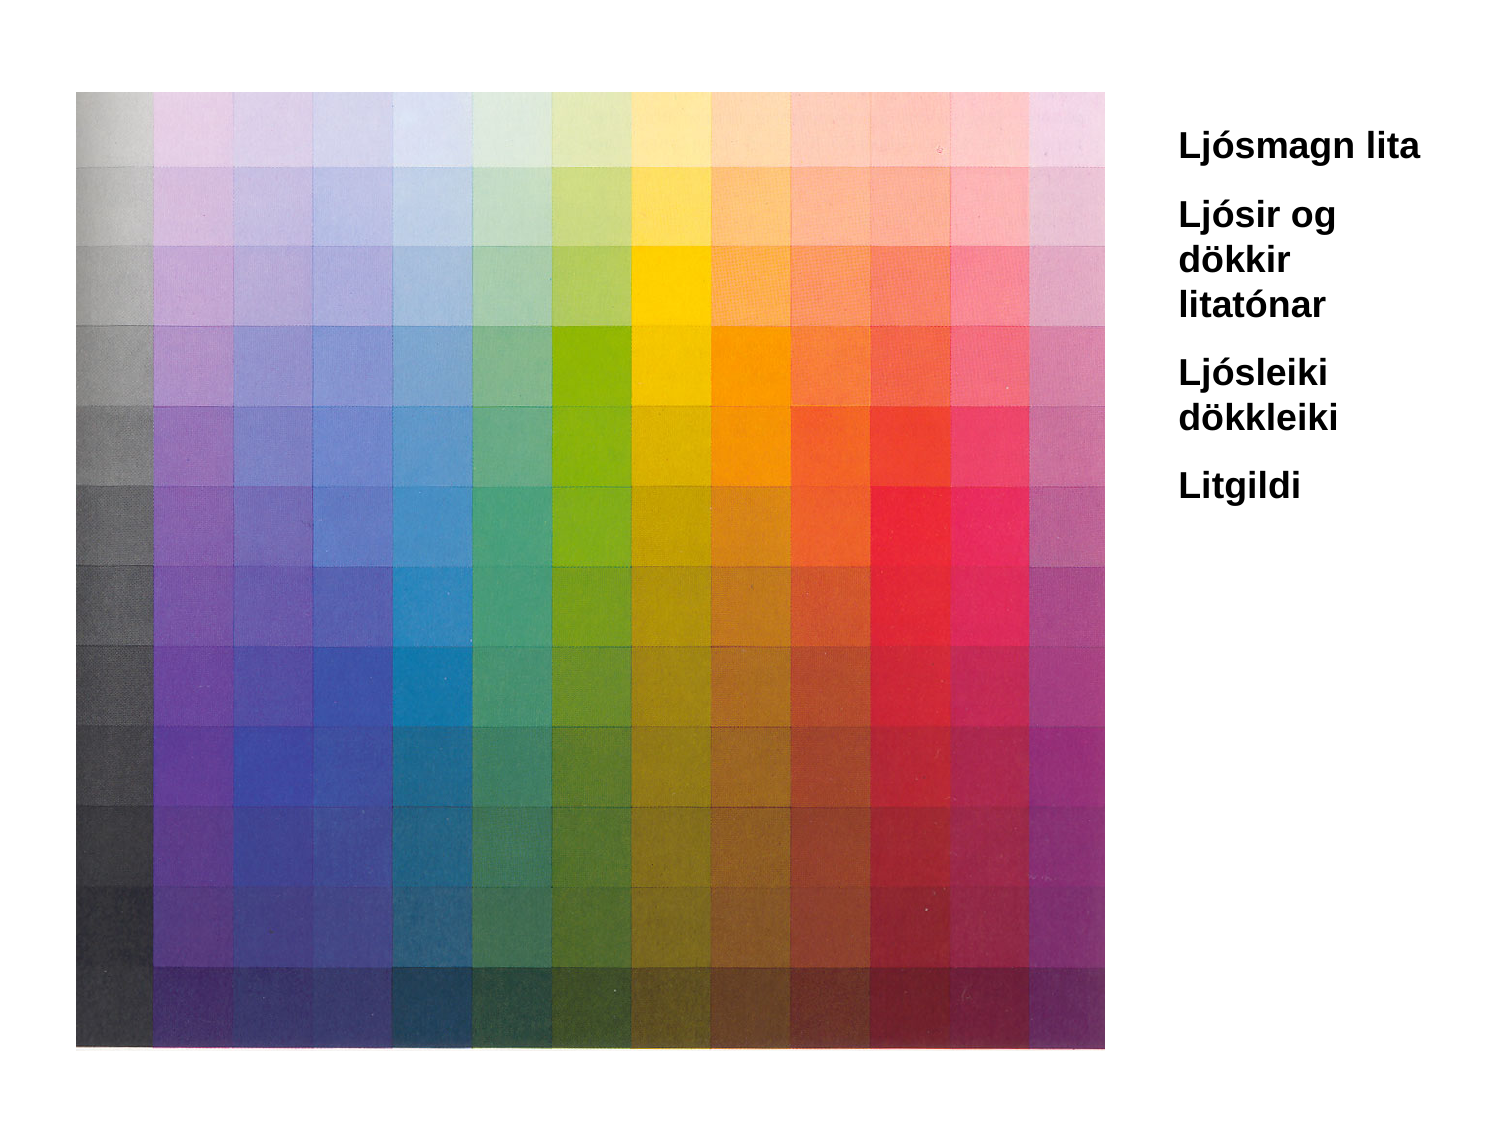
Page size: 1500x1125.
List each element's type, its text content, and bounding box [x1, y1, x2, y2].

text_box Ljósmagn lita Ljósir og dökkir litatónar Ljósleiki dökkleiki Litgildi [1163, 113, 1447, 515]
picture [76, 92, 1105, 1051]
